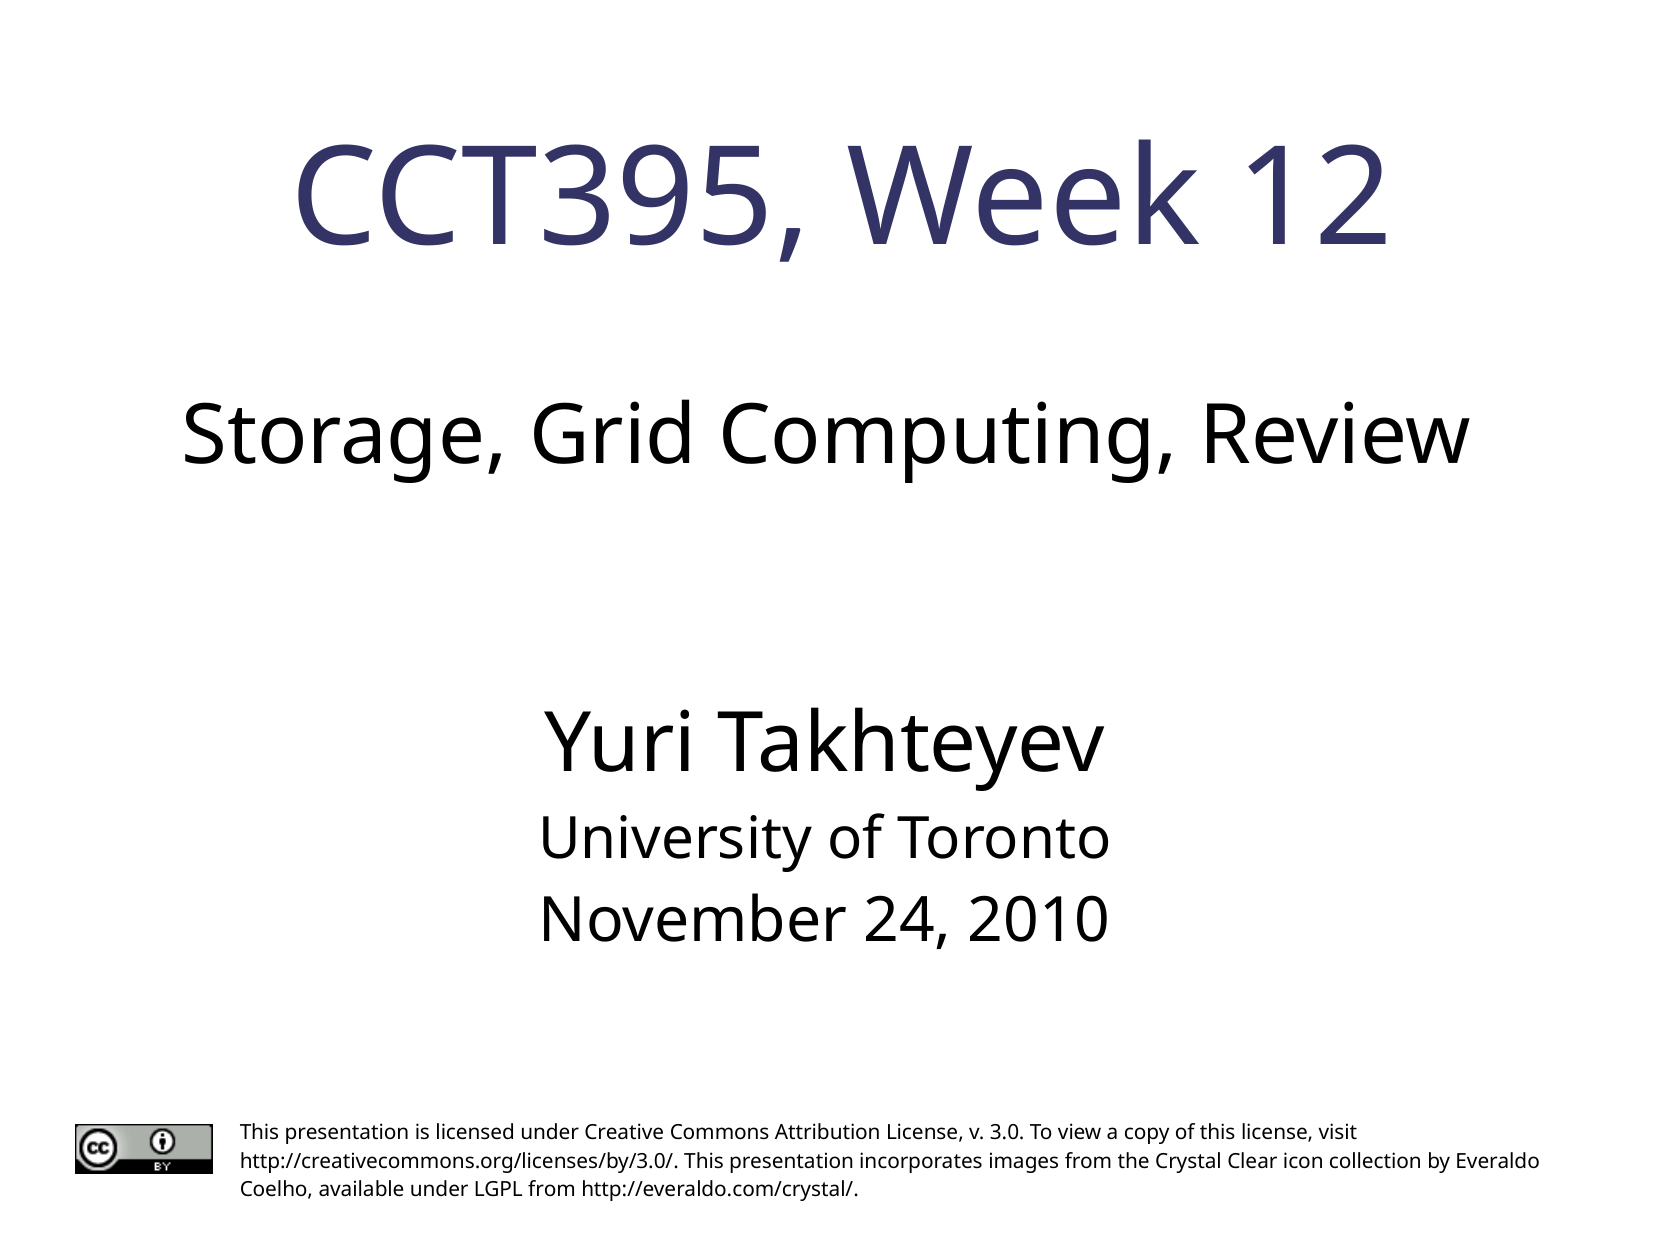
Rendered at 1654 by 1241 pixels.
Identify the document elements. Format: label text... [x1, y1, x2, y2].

text_box Yuri Takhteyev University of Toronto November 24, 2010 [150, 675, 1501, 938]
subtitle Storage, Grid Computing, Review [82, 375, 1571, 526]
picture [75, 1124, 213, 1174]
text_box This presentation is licensed under Creative Commons Attribution License, v. 3.0. To view a copy of this license, visit http://creativecommons.org/licenses/by/3.0/. This presentation incorporates images from the Crystal Clear icon collection by Everaldo Coelho, available under LGPL from http://everaldo.com/crystal/. [225, 1110, 1576, 1201]
title CCT395, Week 12 [34, 107, 1651, 275]
